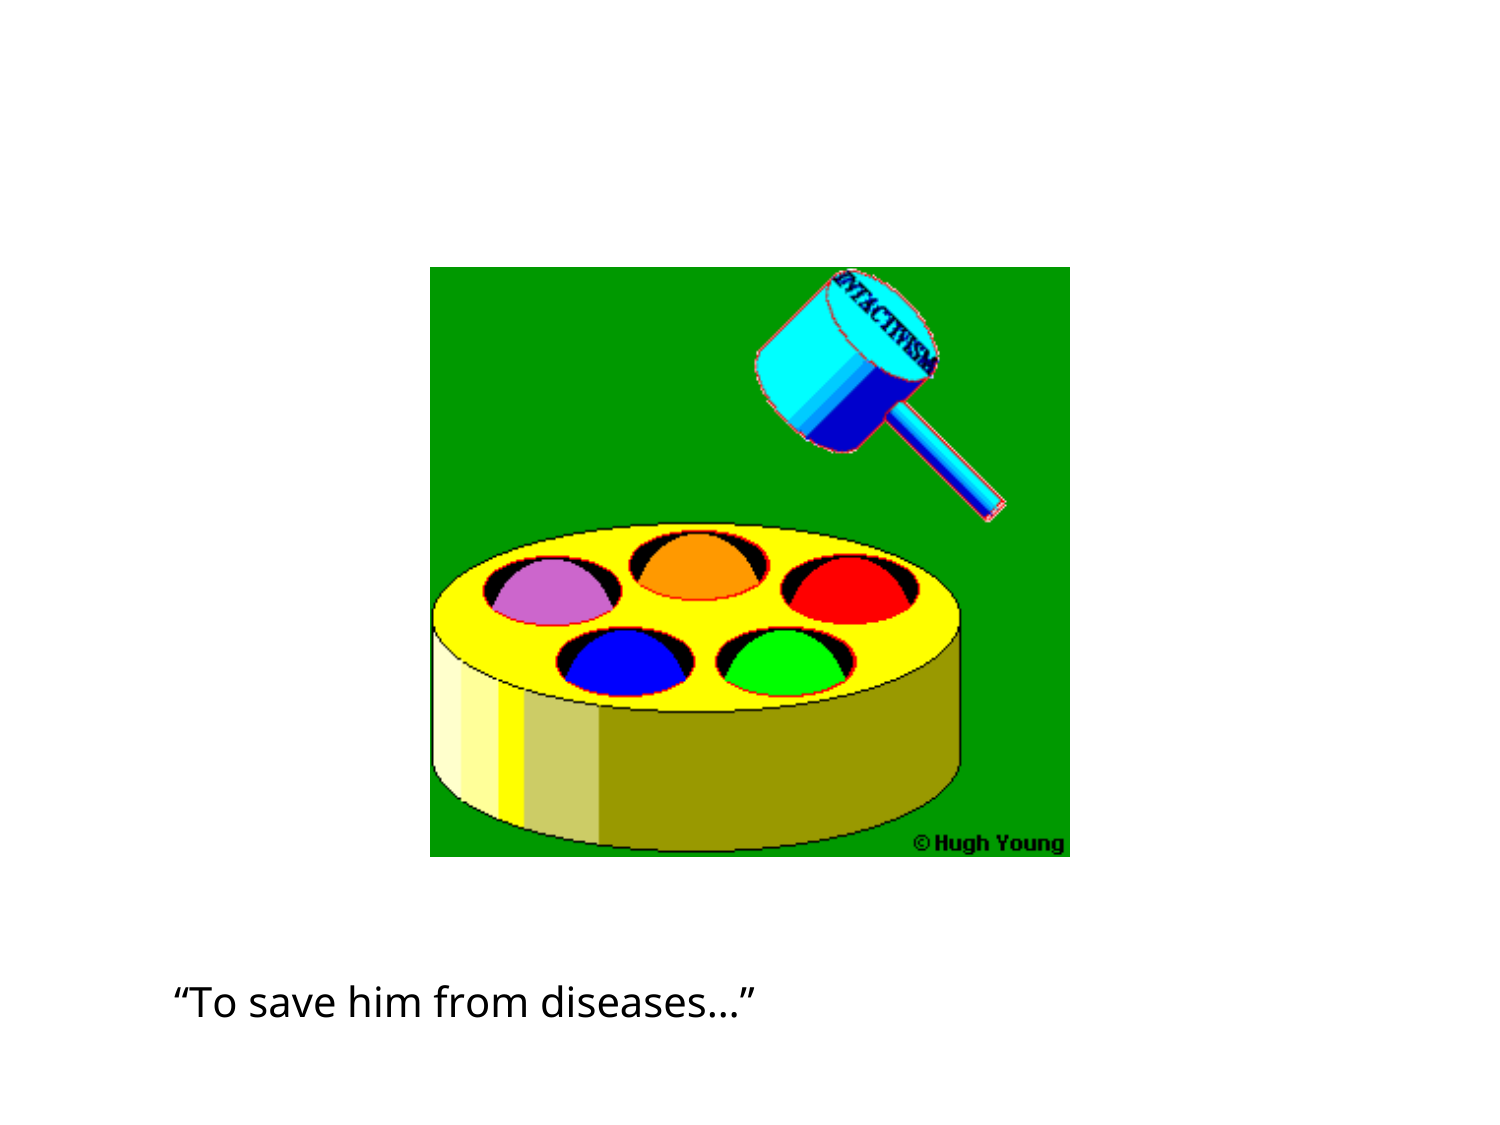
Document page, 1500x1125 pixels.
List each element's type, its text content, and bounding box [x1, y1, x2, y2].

text_box “To save him from diseases…” [159, 968, 857, 1034]
picture [430, 267, 1070, 858]
